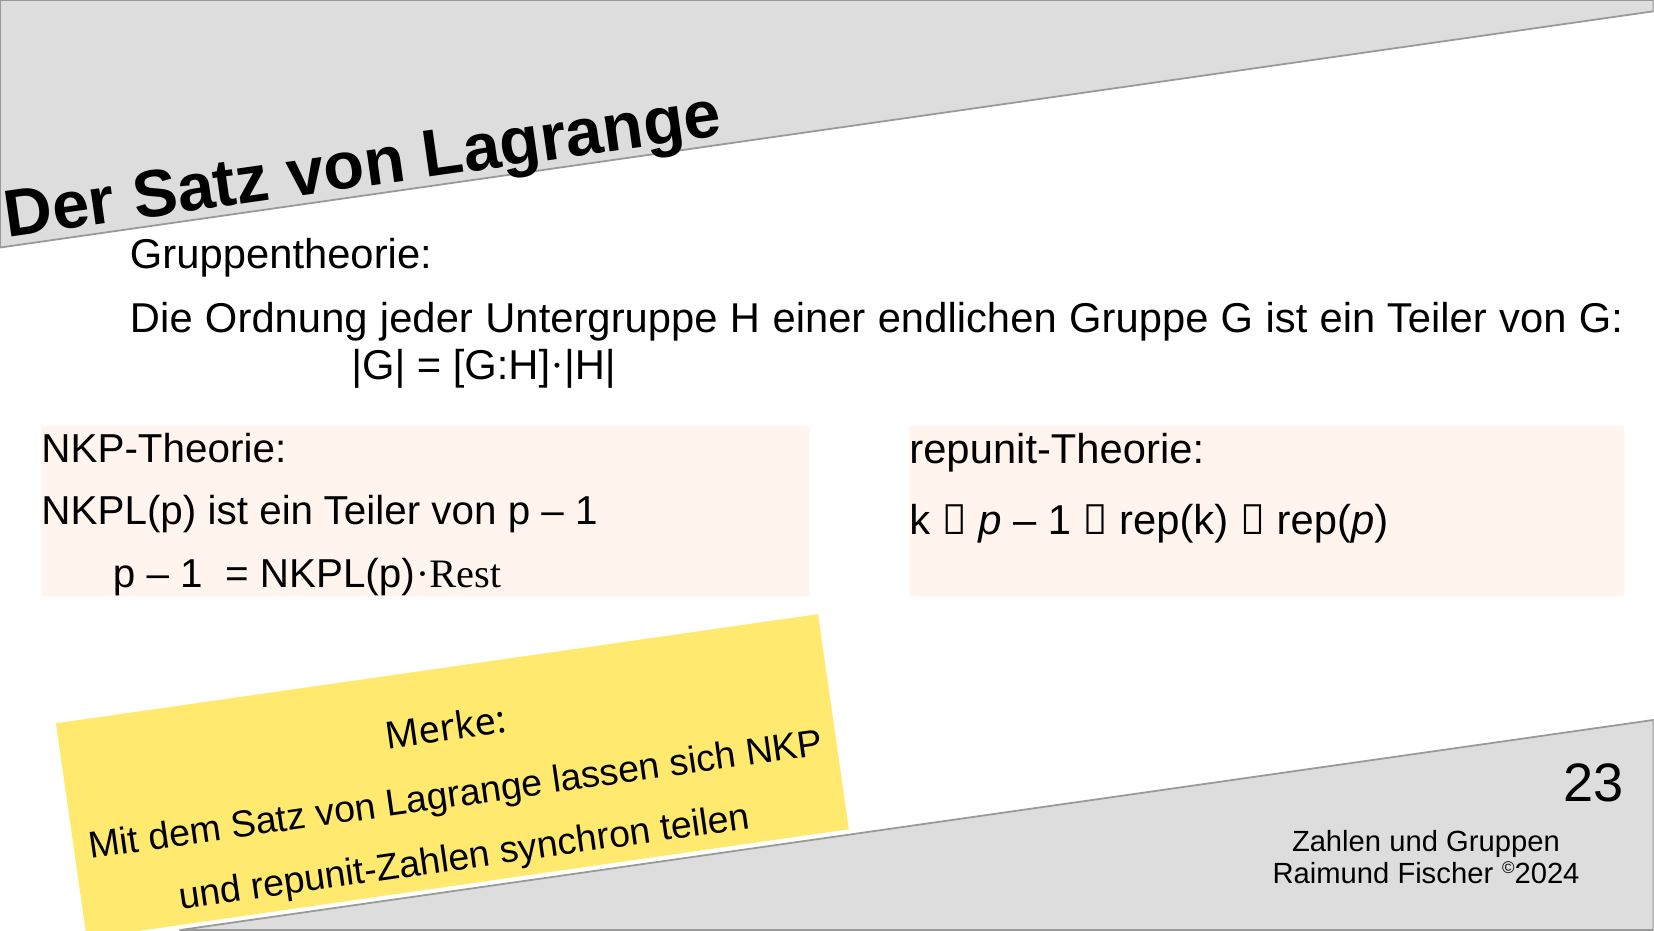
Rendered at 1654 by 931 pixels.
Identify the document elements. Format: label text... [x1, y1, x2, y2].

title Der Satz von Lagrange [0, 0, 1478, 292]
list Gruppentheorie: Die Ordnung jeder Untergruppe H einer endlichen Gruppe G ist ein Teiler von G: |G| = [G:H]·|H| [129, 230, 1625, 402]
list NKP-Theorie: NKPL(p) ist ein Teiler von p – 1 p – 1 = NKPL(p)·Rest [41, 425, 810, 597]
text_box Merke: Mit dem Satz von Lagrange lassen sich NKP und repunit-Zahlen synchron teilen [55, 614, 847, 925]
list repunit-Theorie: k  p – 1  rep(k)  rep(p) [909, 425, 1625, 597]
